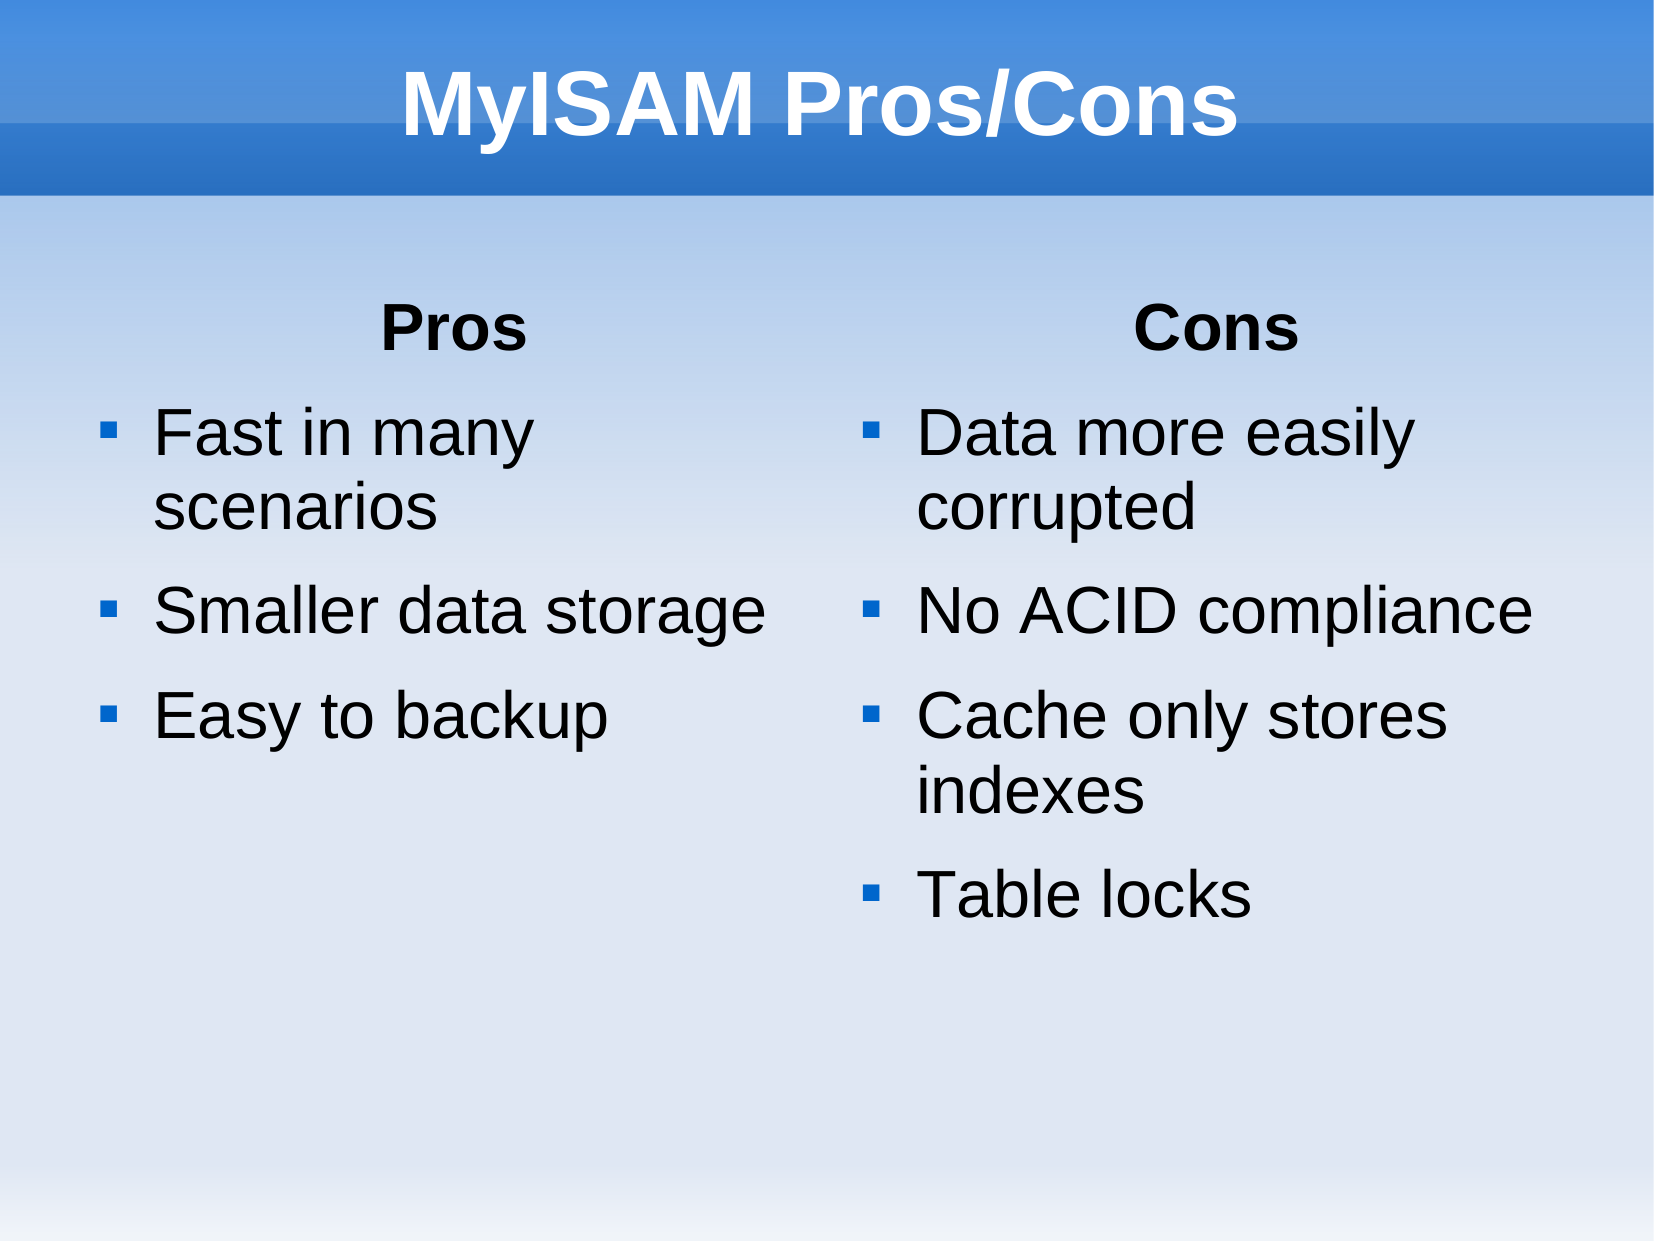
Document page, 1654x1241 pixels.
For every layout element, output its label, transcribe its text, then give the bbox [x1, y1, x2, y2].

list Pros Fast in many scenarios Smaller data storage Easy to backup [82, 290, 809, 1109]
list Cons Data more easily corrupted No ACID compliance Cache only stores indexes Table locks [845, 290, 1572, 1109]
picture [0, 0, 1654, 1241]
title MyISAM Pros/Cons [76, 0, 1565, 208]
